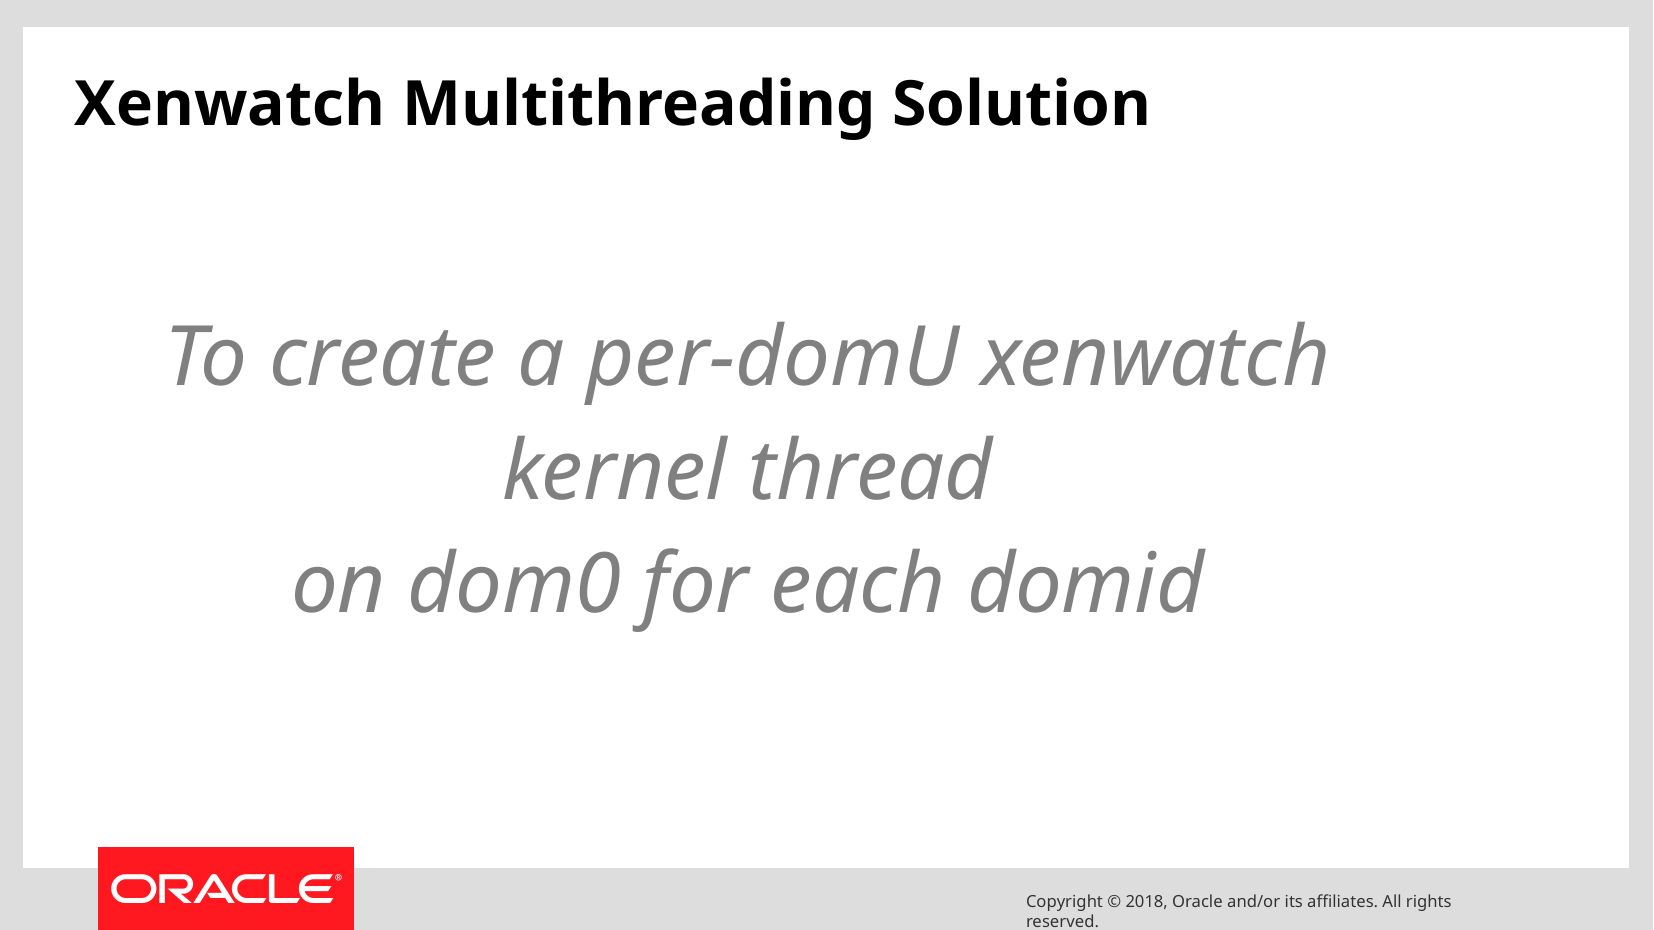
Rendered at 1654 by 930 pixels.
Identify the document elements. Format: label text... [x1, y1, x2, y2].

text_box Xenwatch Multithreading Solution [60, 50, 1629, 151]
picture [98, 847, 354, 930]
text_box To create a per-domU xenwatch kernel thread on dom0 for each domid [150, 289, 1369, 705]
text_box Copyright © 2018, Oracle and/or its affiliates. All rights reserved. [1011, 883, 1534, 918]
text_box [23, 27, 1629, 868]
